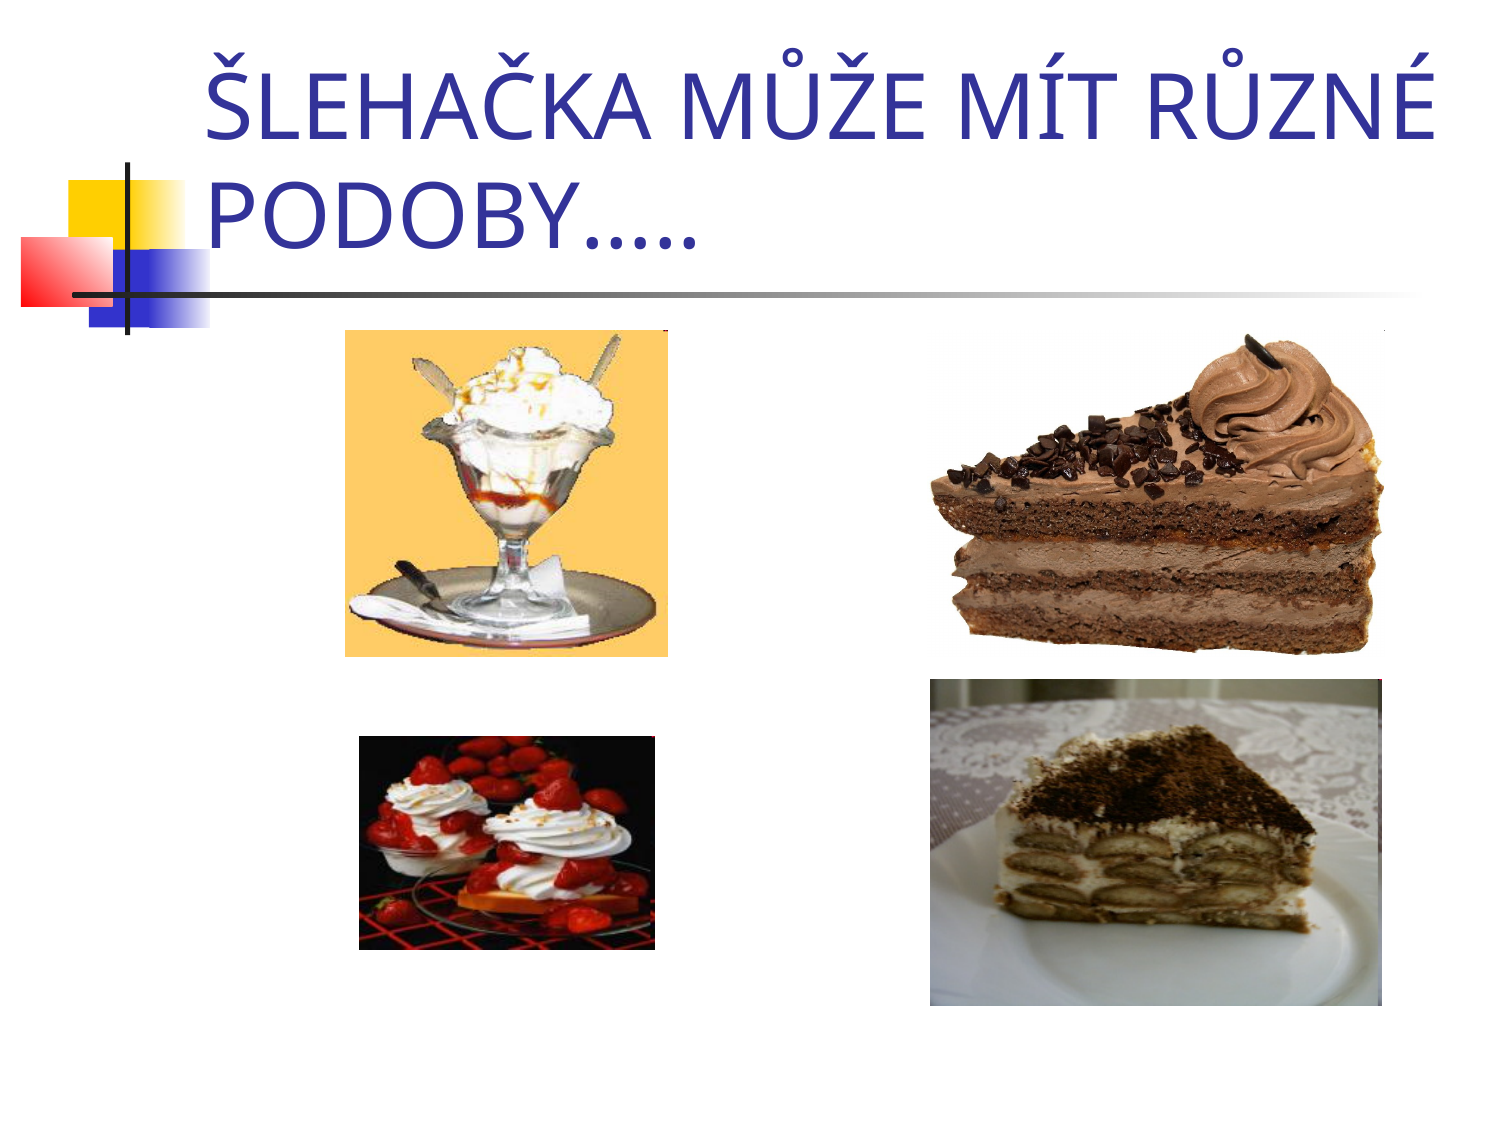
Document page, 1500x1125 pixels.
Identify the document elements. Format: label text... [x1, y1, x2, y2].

picture [927, 330, 1385, 658]
picture [930, 679, 1382, 1007]
picture [345, 330, 668, 658]
title ŠLEHAČKA MŮŽE MÍT RŮZNÉ PODOBY….. [188, 35, 1468, 276]
picture [359, 736, 655, 950]
